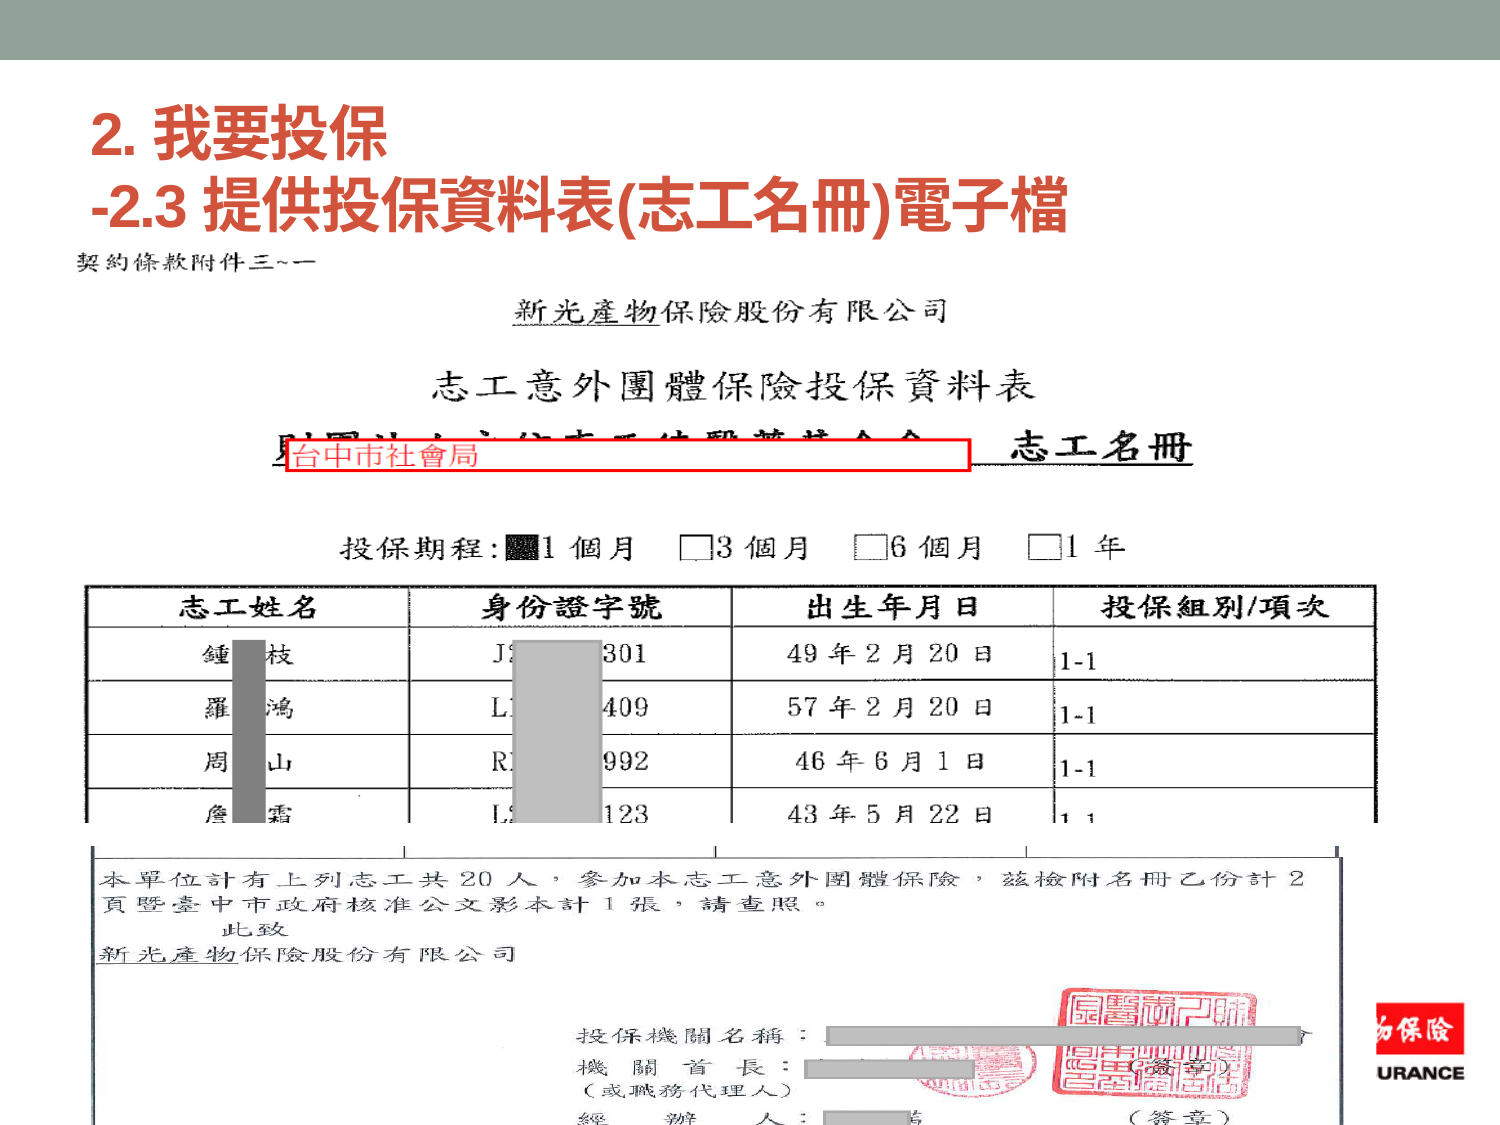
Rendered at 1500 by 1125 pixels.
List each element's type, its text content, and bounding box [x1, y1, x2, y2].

title 2.我要投保 -2.3提供投保資料表(志工名冊) 電子檔 [75, 87, 1426, 244]
picture [35, 244, 1465, 823]
picture [77, 846, 1377, 1125]
